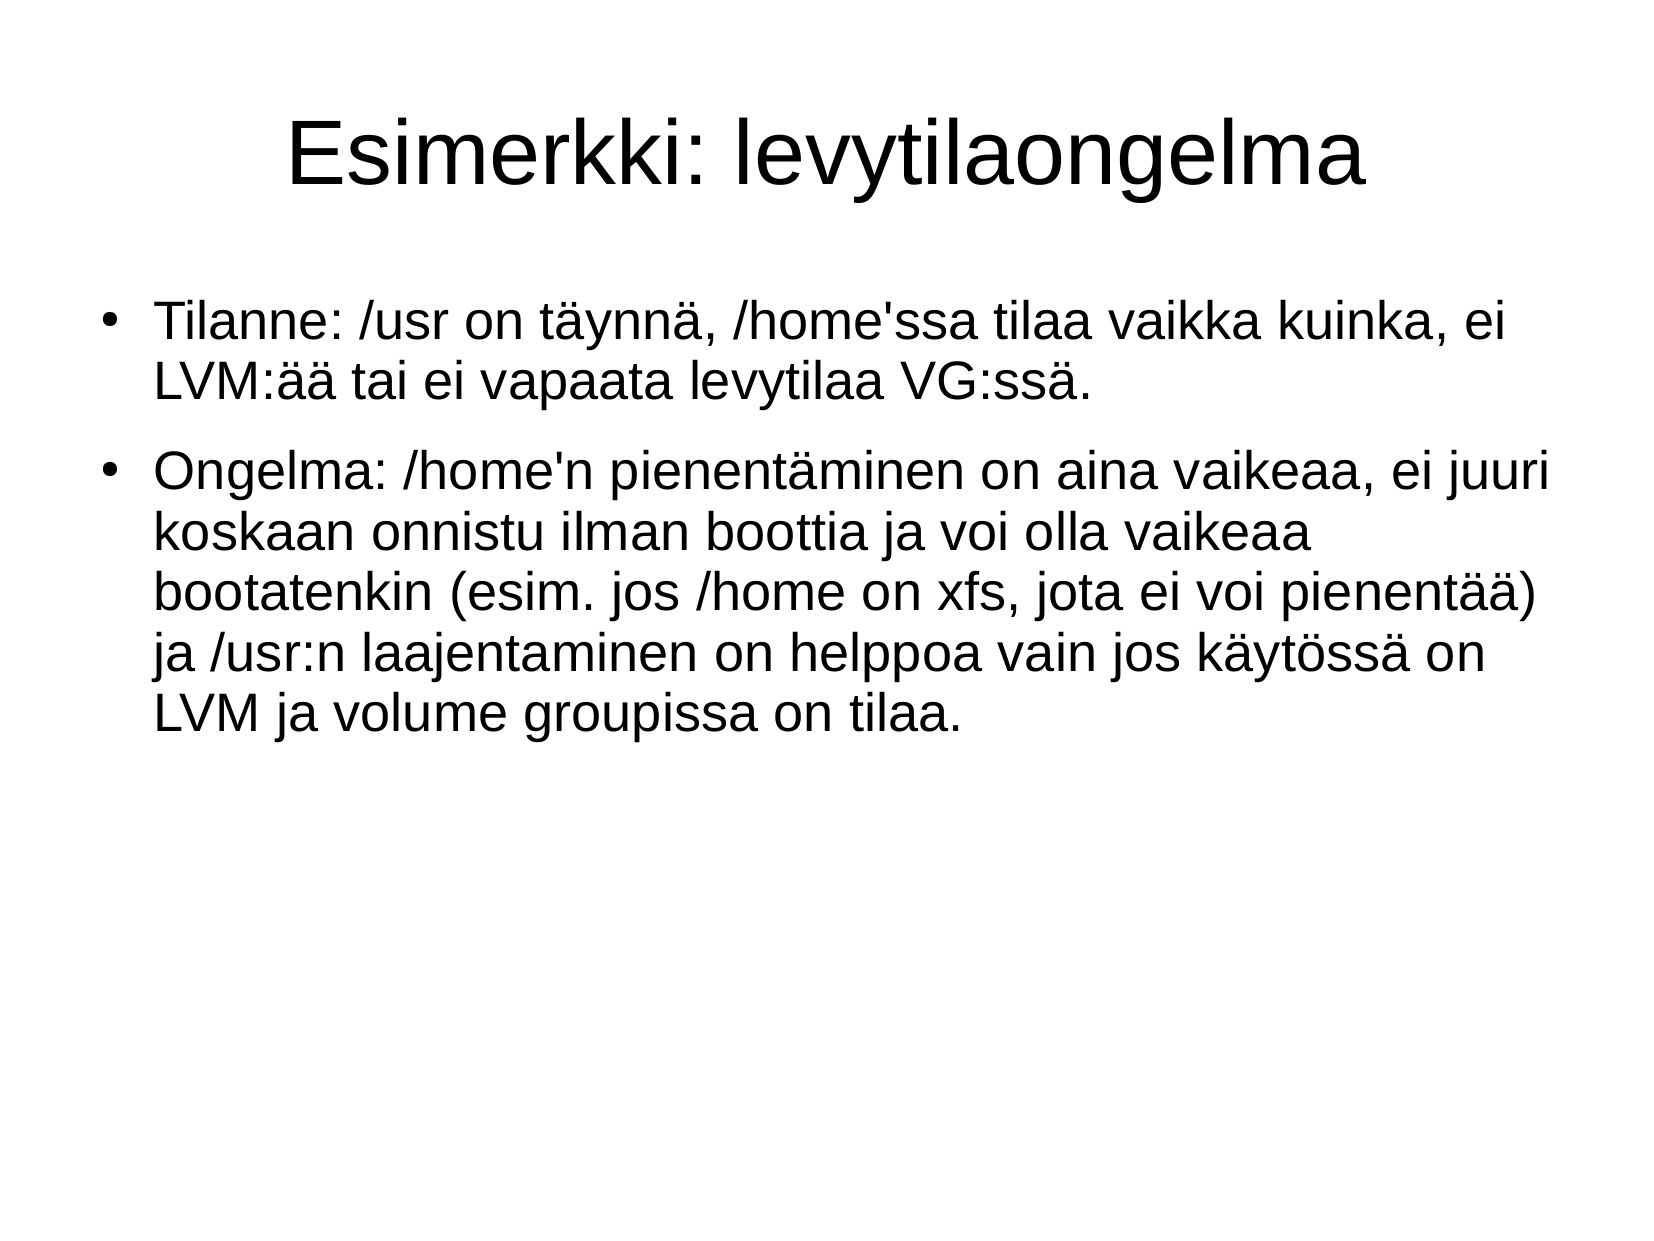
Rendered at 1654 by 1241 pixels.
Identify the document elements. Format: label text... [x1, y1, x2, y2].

title Esimerkki: levytilaongelma [82, 49, 1571, 257]
list Tilanne: /usr on täynnä, /home'ssa tilaa vaikka kuinka, ei LVM:ää tai ei vapaata levytilaa VG:ssä. Ongelma: /home'n pienentäminen on aina vaikeaa, ei juuri koskaan onnistu ilman boottia ja voi olla vaikeaa bootatenkin (esim. jos /home on xfs, jota ei voi pienentää) ja /usr:n laajentaminen on helppoa vain jos käytössä on LVM ja volume groupissa on tilaa. [82, 290, 1571, 1010]
